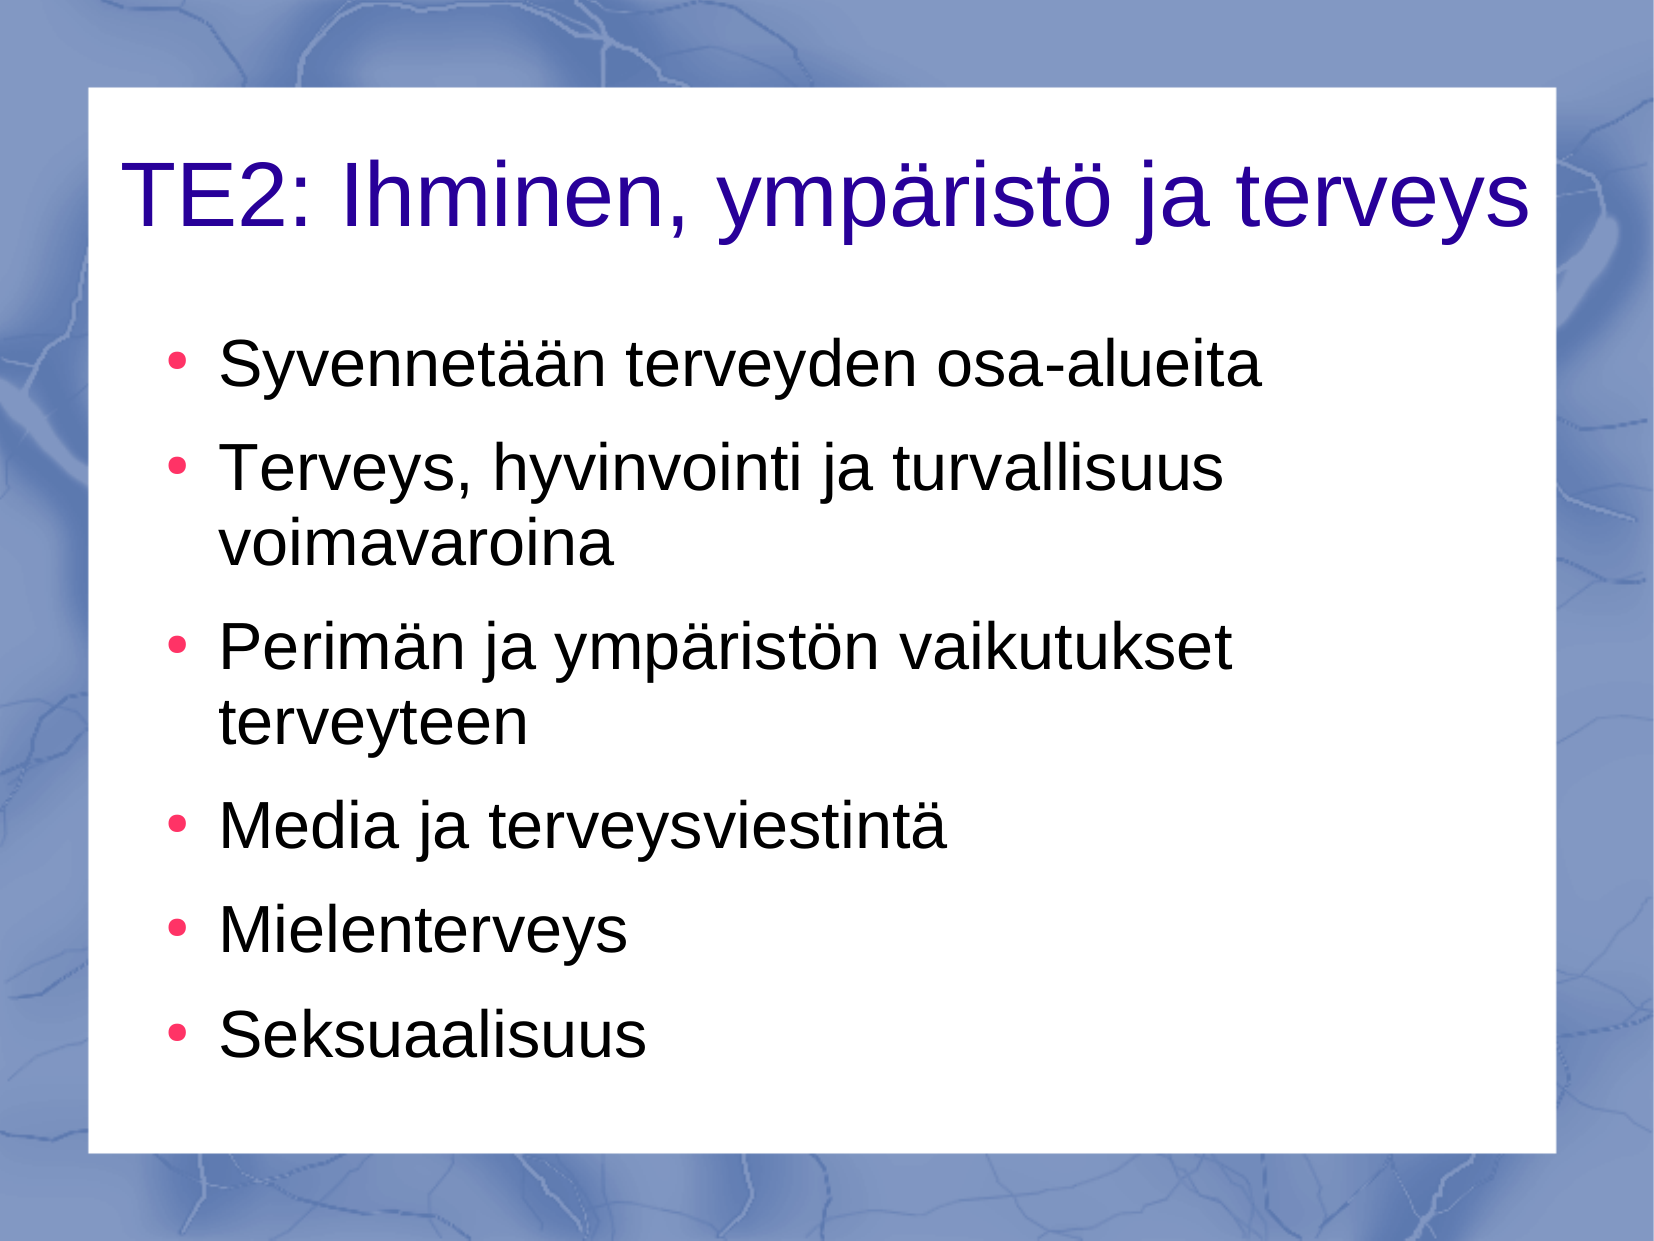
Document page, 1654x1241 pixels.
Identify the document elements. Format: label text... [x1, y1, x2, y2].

picture [0, 0, 1654, 1241]
title TE2: Ihminen, ympäristö ja terveys [118, 90, 1536, 298]
list Syvennetään terveyden osa-alueita Terveys, hyvinvointi ja turvallisuus voimavaroina Perimän ja ympäristön vaikutukset terveyteen Media ja terveysviestintä Mielenterveys Seksuaalisuus [147, 325, 1506, 1072]
